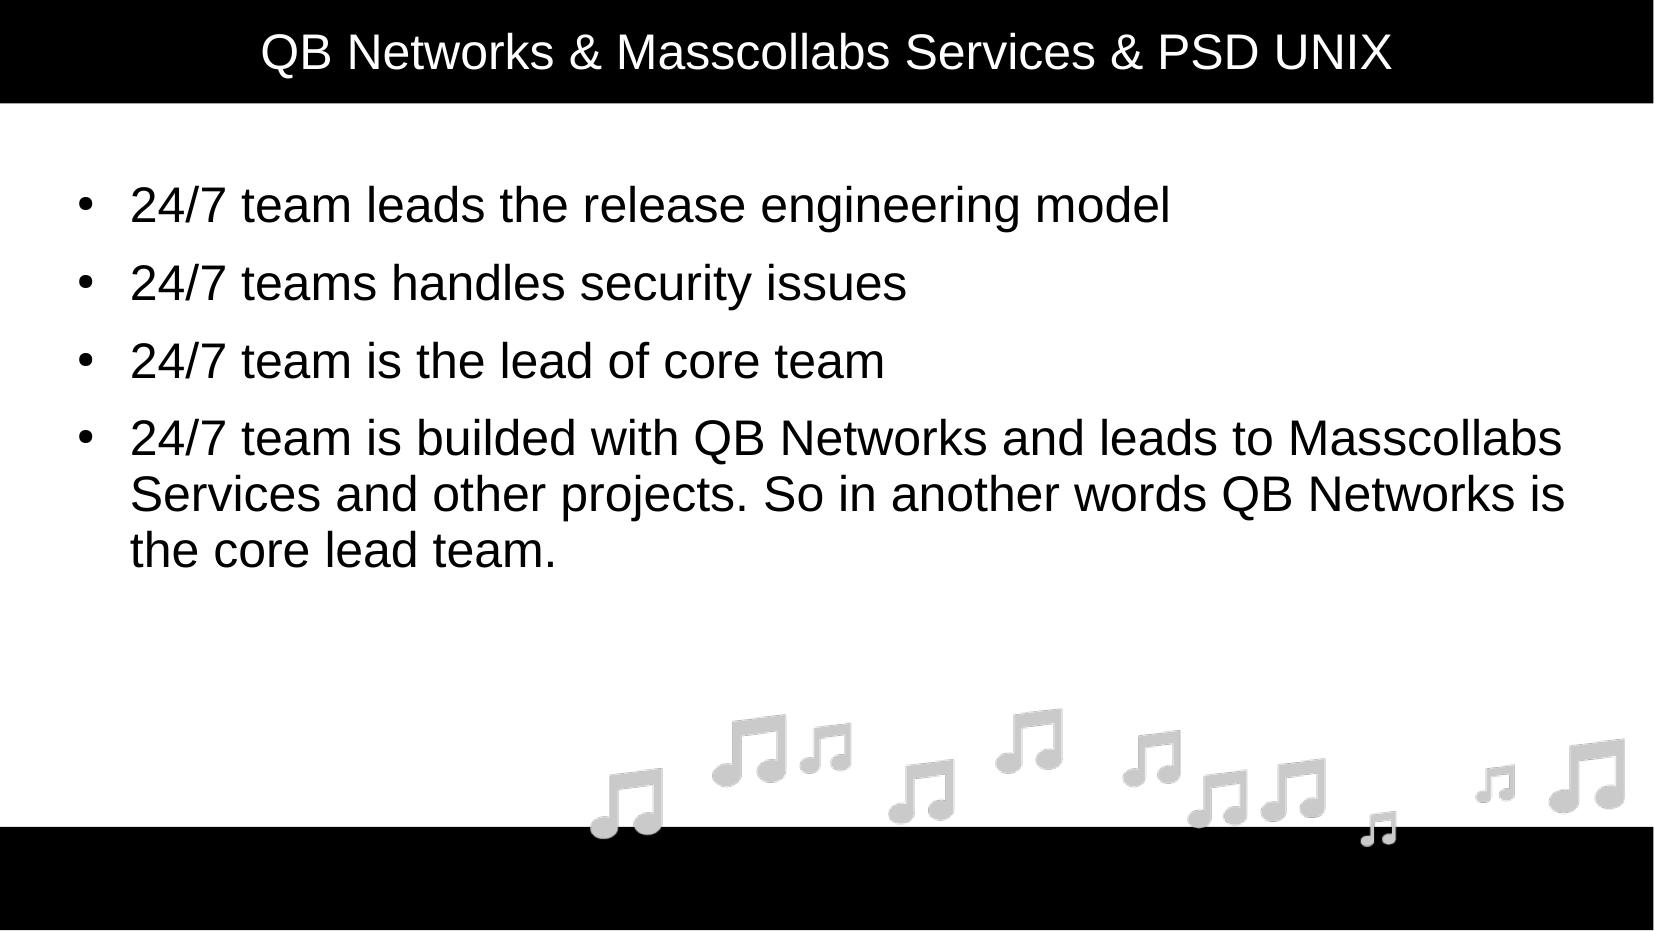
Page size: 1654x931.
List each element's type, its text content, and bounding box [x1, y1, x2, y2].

title QB Networks & Masscollabs Services & PSD UNIX [59, 6, 1595, 98]
list 24/7 team leads the release engineering model 24/7 teams handles security issues 24/7 team is the lead of core team 24/7 team is builded with QB Networks and leads to Masscollabs Services and other projects. So in another words QB Networks is the core lead team. [59, 177, 1595, 768]
